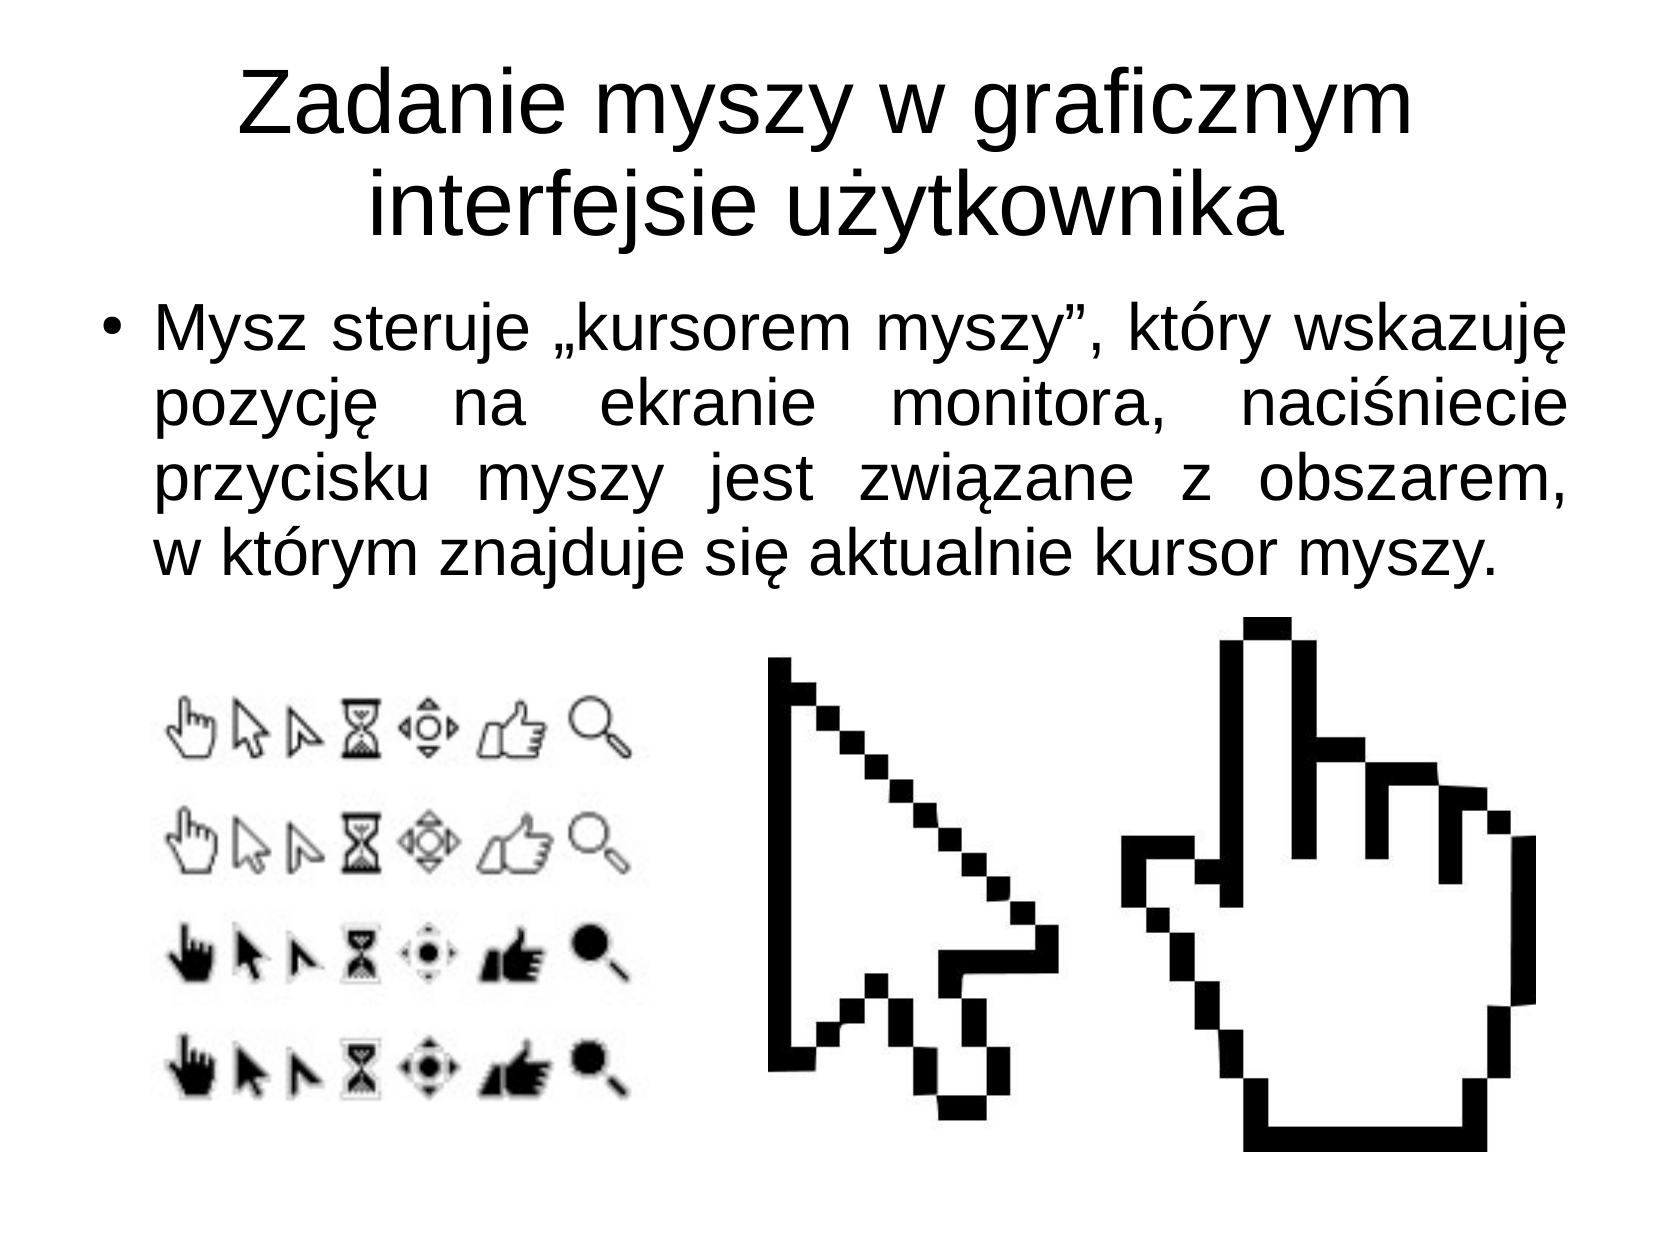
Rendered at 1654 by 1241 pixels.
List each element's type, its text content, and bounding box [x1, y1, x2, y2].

picture [768, 617, 1536, 1152]
picture [150, 649, 650, 1149]
title Zadanie myszy w graficznym interfejsie użytkownika [82, 49, 1571, 257]
list Mysz steruje „kursorem myszy”, który wskazuję pozycję na ekranie monitora, naciśniecie przycisku myszy jest związane z obszarem, w którym znajduje się aktualnie kursor myszy. [82, 290, 1571, 1109]
